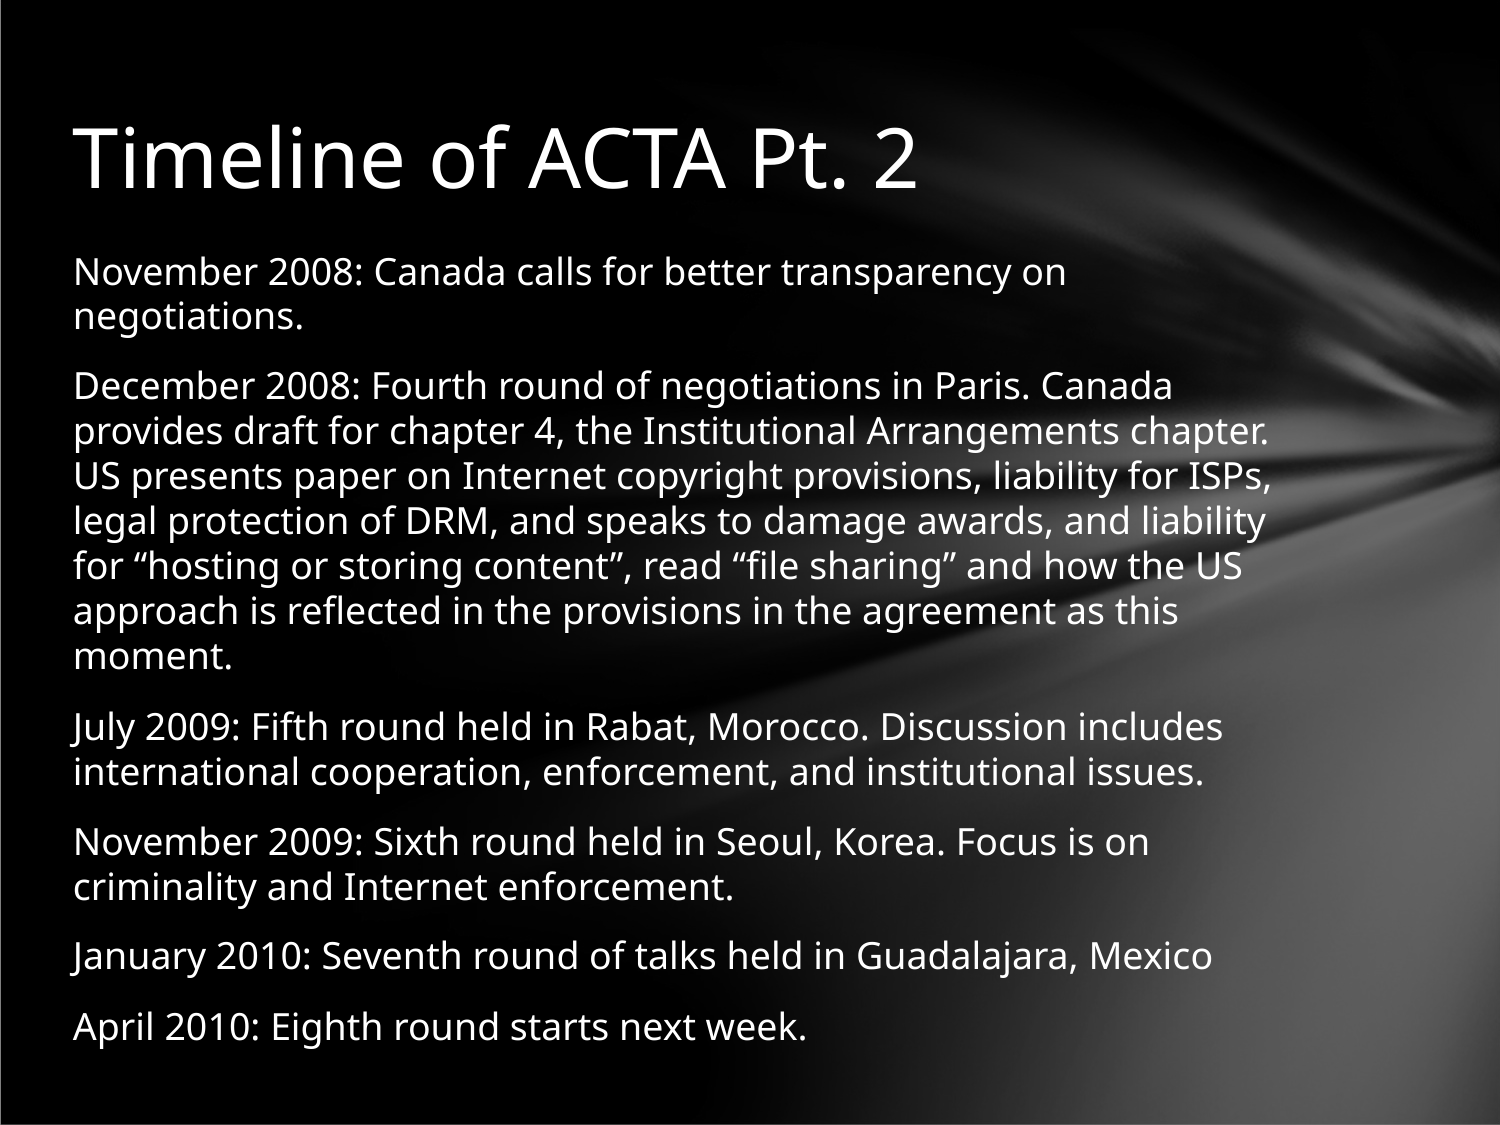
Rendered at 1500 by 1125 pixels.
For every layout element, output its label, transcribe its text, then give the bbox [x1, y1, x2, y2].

picture [0, 0, 1500, 1125]
list November 2008: Canada calls for better transparency on negotiations. December 2008: Fourth round of negotiations in Paris. Canada provides draft for chapter 4, the Institutional Arrangements chapter. US presents paper on Internet copyright provisions, liability for ISPs, legal protection of DRM, and speaks to damage awards, and liability for “hosting or storing content”, read “file sharing” and how the US approach is reflected in the provisions in the agreement as this moment. July 2009: Fifth round held in Rabat, Morocco. Discussion includes international cooperation, enforcement, and institutional issues. November 2009: Sixth round held in Seoul, Korea. Focus is on criminality and Internet enforcement. January 2010: Seventh round of talks held in Guadalajara, Mexico April 2010: Eighth round starts next week. [57, 240, 1318, 1016]
title Timeline of ACTA Pt. 2 [57, 37, 1318, 213]
